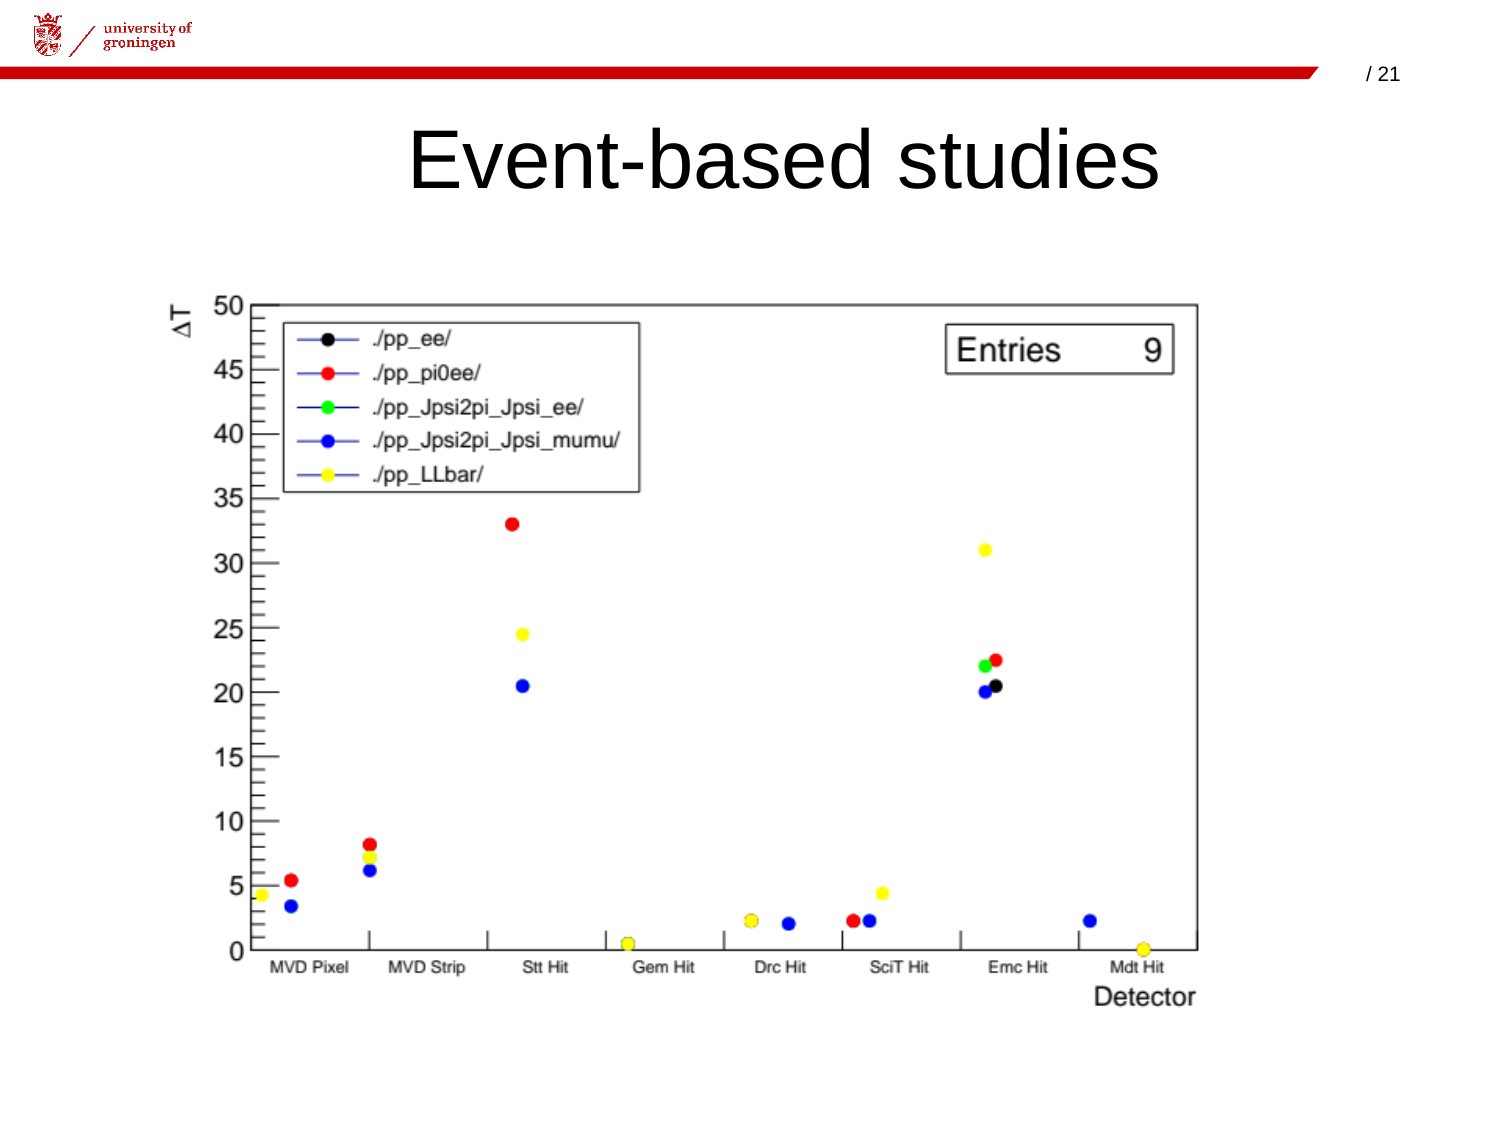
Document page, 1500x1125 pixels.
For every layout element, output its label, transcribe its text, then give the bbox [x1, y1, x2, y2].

title Event-based studies [0, 89, 1476, 220]
text_box / 1 [1351, 55, 1487, 94]
picture [34, 13, 192, 57]
picture [133, 279, 1316, 1032]
